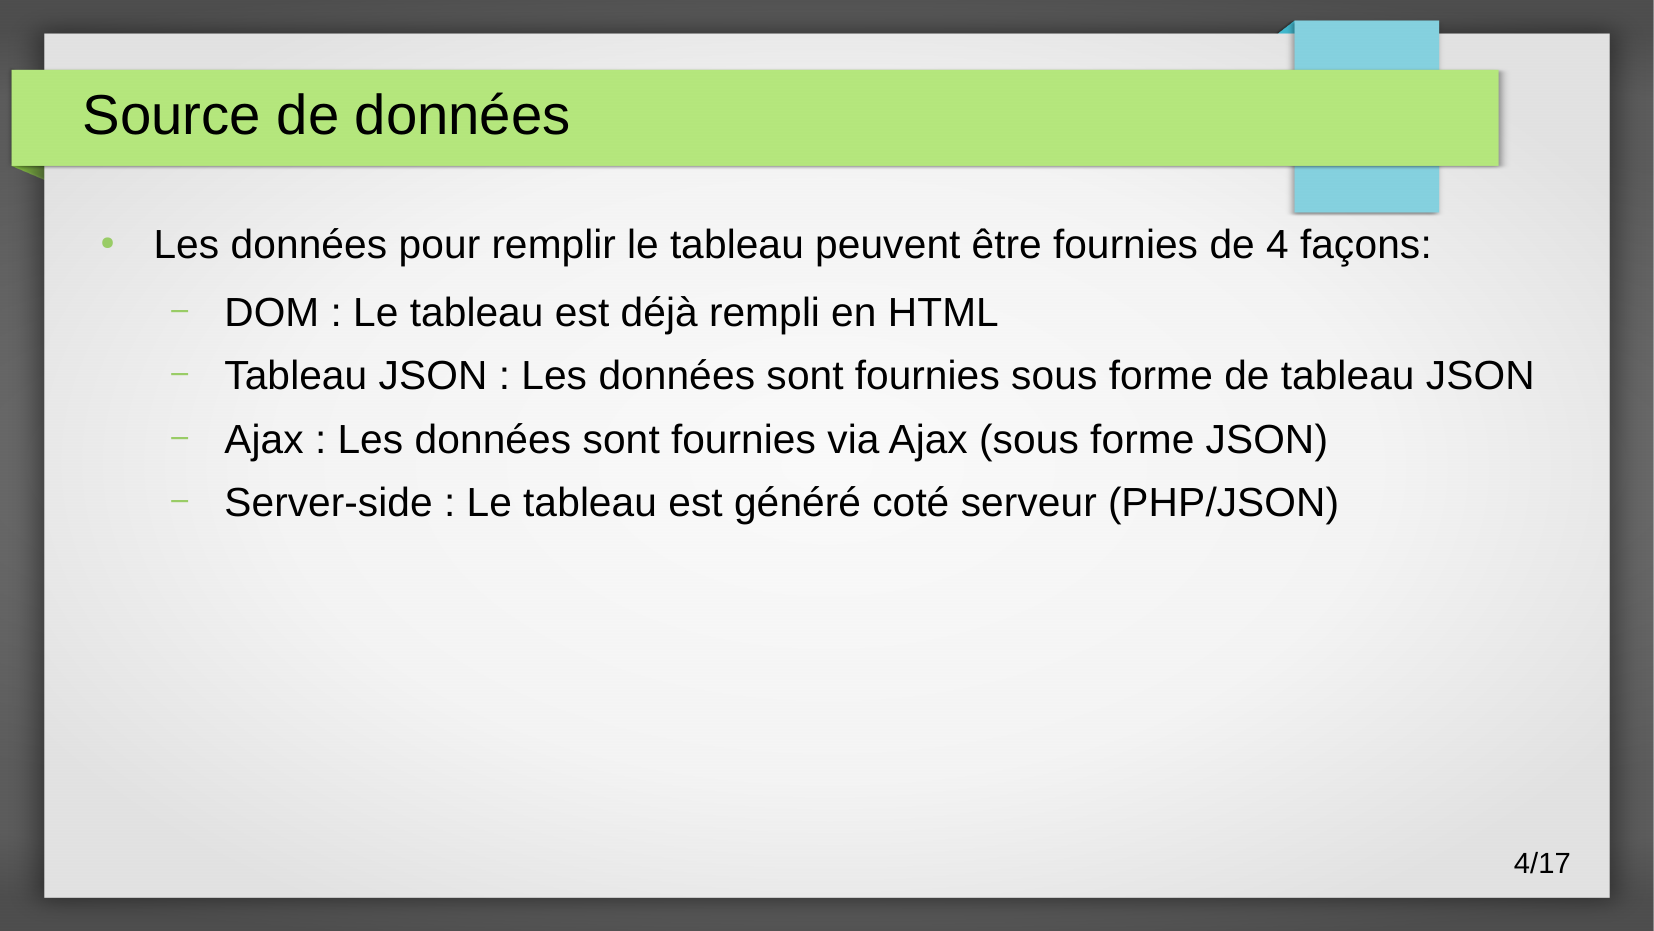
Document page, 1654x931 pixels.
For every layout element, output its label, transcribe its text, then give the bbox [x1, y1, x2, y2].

picture [0, 0, 1654, 931]
title Source de données [82, 70, 1264, 160]
list Les données pour remplir le tableau peuvent être fournies de 4 façons: DOM : Le tableau est déjà rempli en HTML Tableau JSON : Les données sont fournies sous forme de tableau JSON Ajax : Les données sont fournies via Ajax (sous forme JSON) Server-side : Le tableau est généré coté serveur (PHP/JSON) [82, 221, 1571, 761]
